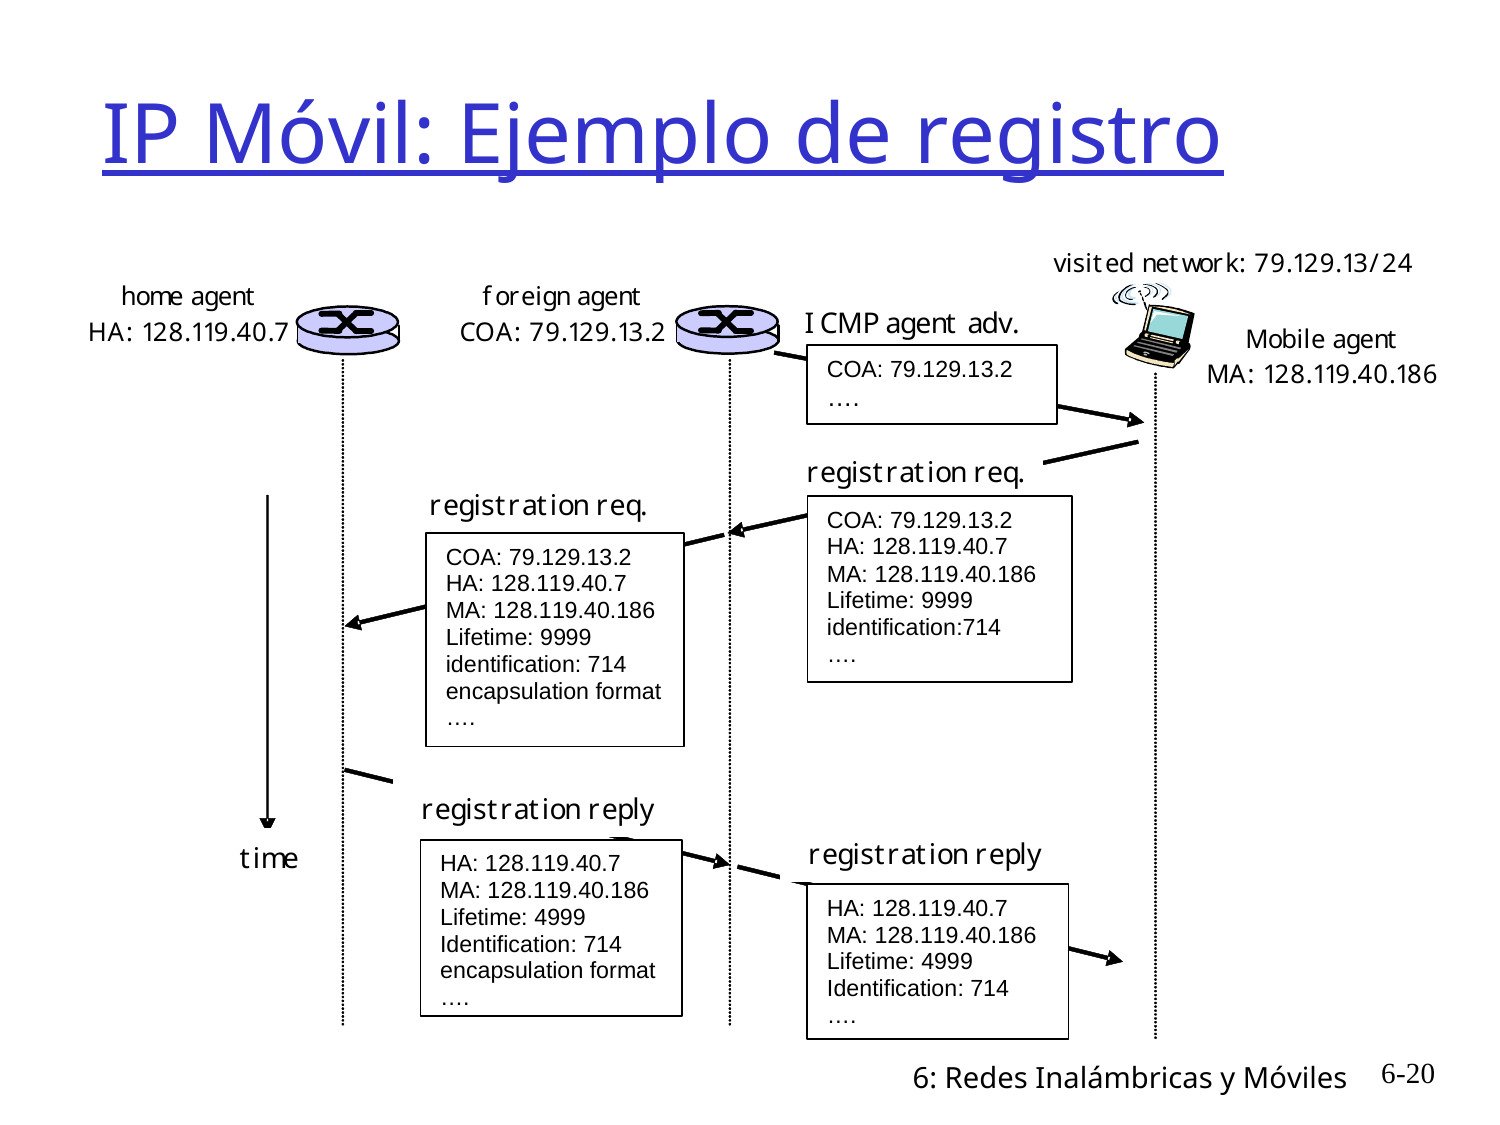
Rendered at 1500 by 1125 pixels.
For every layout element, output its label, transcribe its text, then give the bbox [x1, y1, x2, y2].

title IP Móvil: Ejemplo de registro [87, 37, 1363, 225]
chart [70, 234, 1462, 1042]
